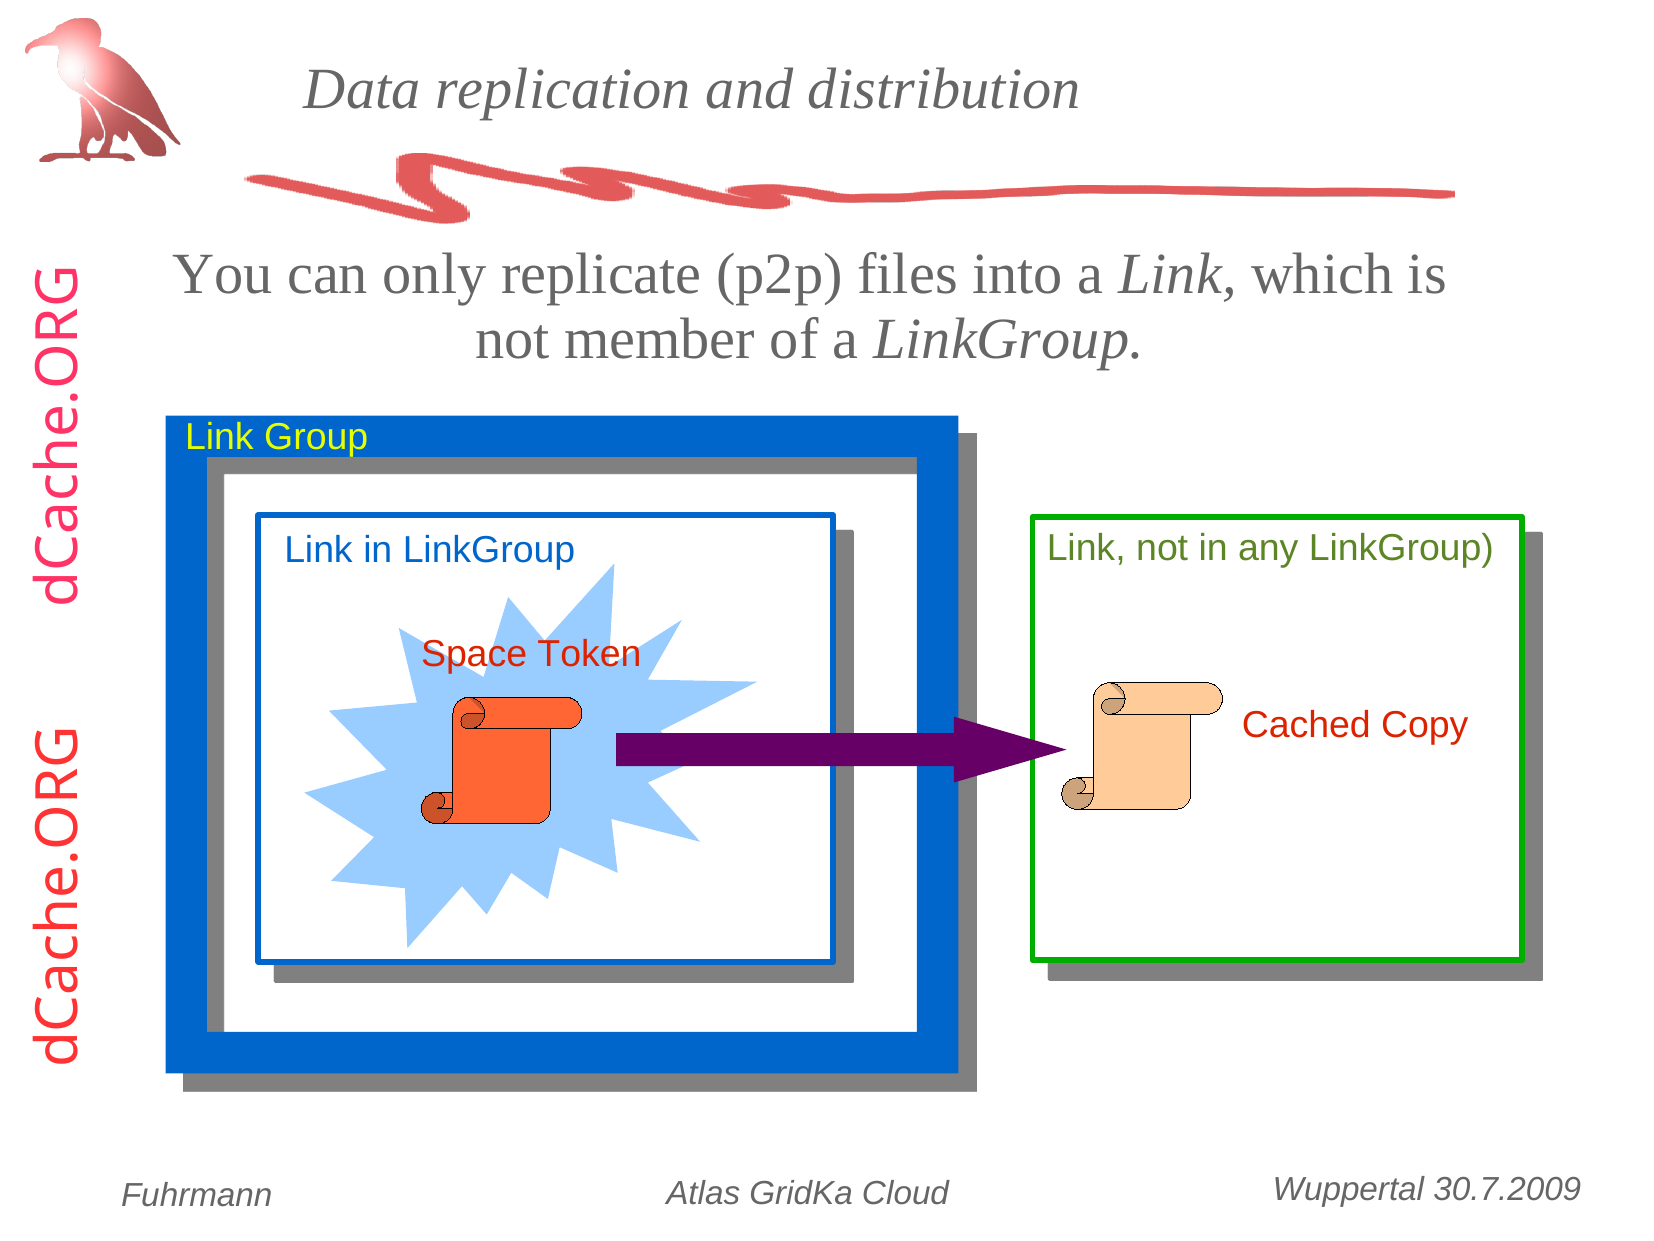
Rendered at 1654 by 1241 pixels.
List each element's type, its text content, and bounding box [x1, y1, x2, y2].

text_box Data replication and distribution [289, 49, 1094, 132]
text_box Cached Copy [1227, 695, 1484, 755]
text_box Space Token [406, 625, 653, 684]
text_box Link, not in any LinkGroup) [1032, 518, 1509, 577]
text_box Link Group [170, 458, 384, 467]
text_box You can only replicate (p2p) files into a Link, which is not member of a LinkGroup. [157, 234, 1539, 458]
text_box Link in LinkGroup [269, 521, 591, 580]
text_box [165, 458, 1522, 1074]
